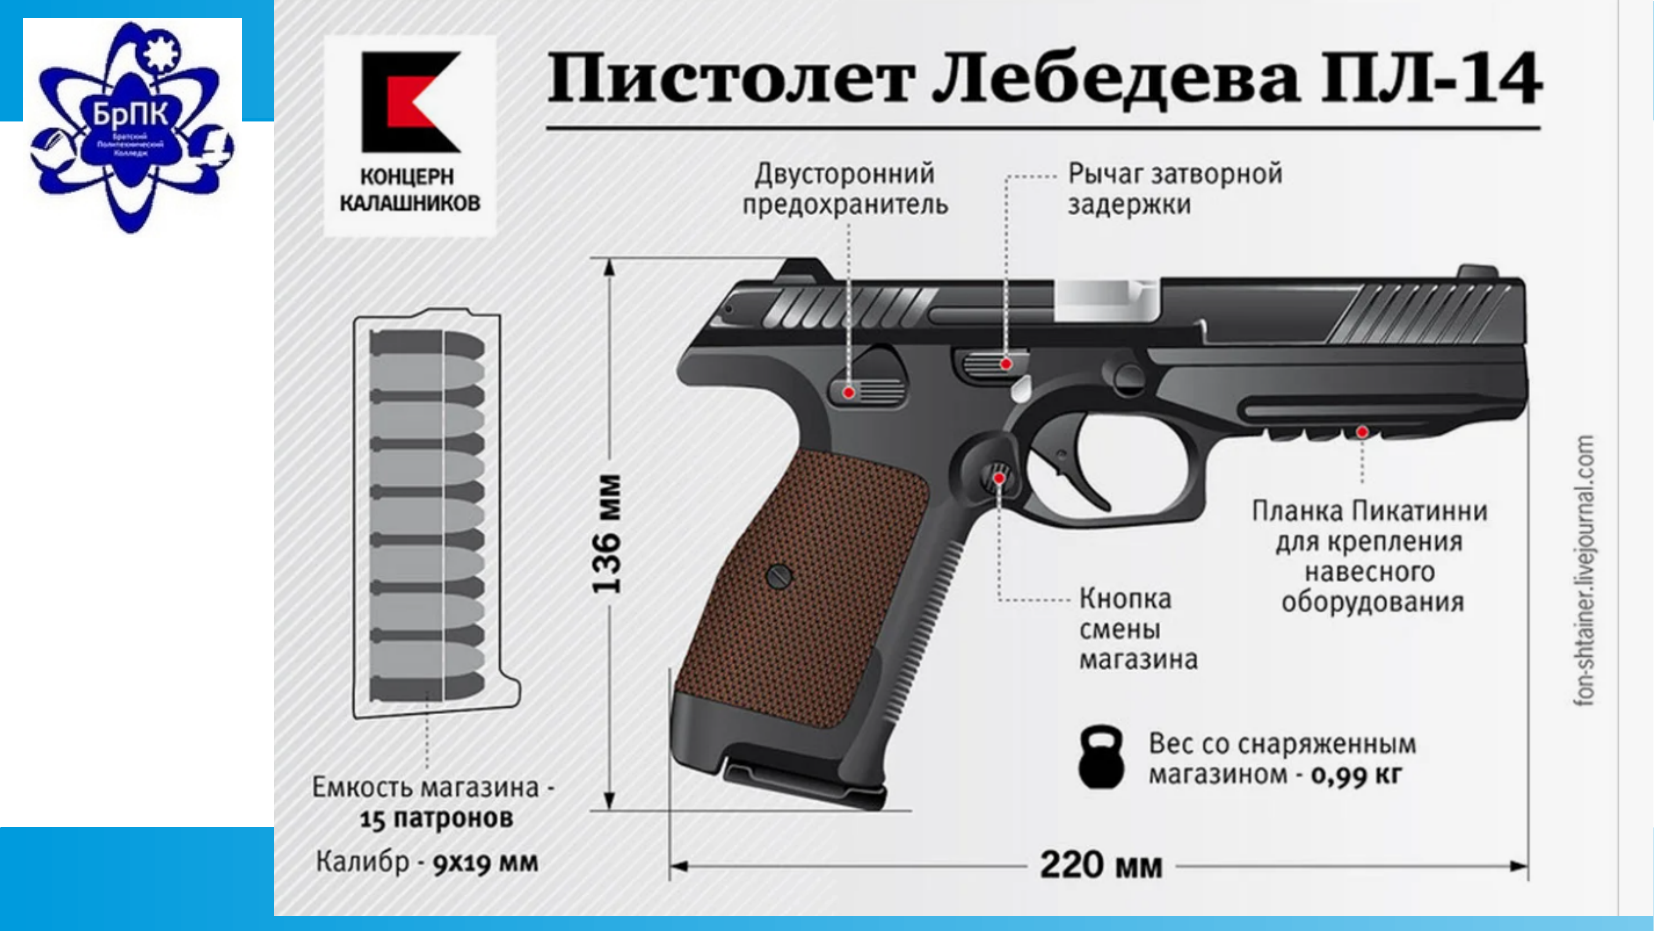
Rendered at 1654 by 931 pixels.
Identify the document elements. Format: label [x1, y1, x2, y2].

picture [23, 19, 242, 238]
picture [274, 0, 1654, 916]
